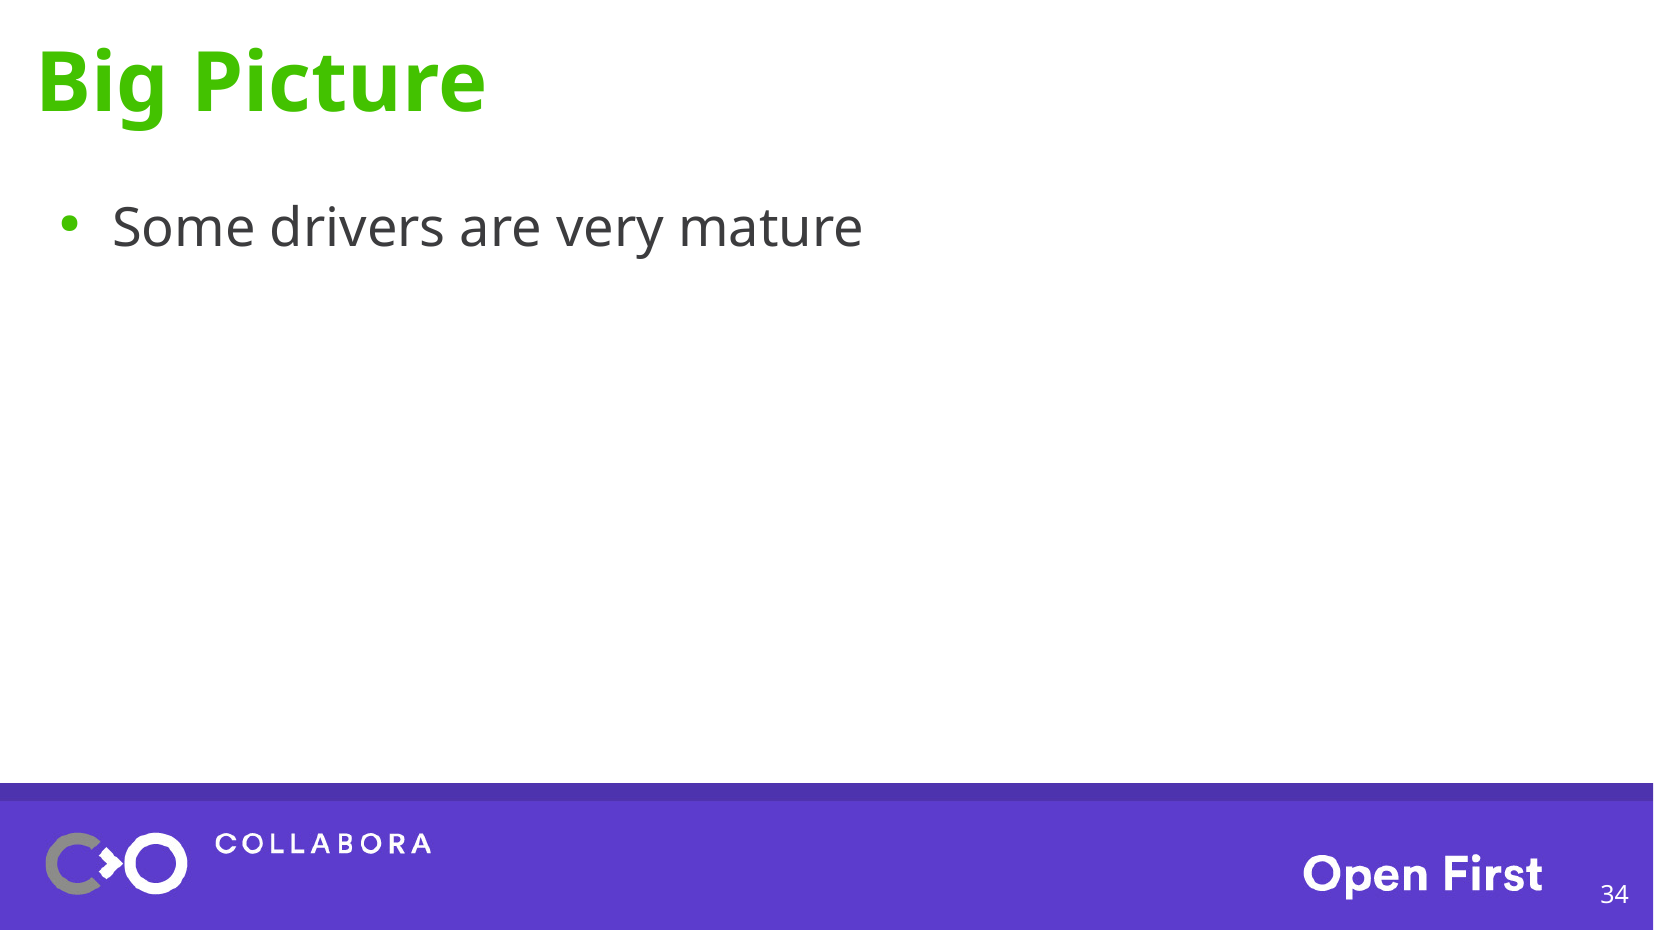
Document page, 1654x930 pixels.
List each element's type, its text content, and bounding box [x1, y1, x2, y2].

picture [0, 0, 1654, 930]
title Big Picture [35, 28, 1608, 192]
list Some drivers are very mature [41, 160, 1613, 804]
